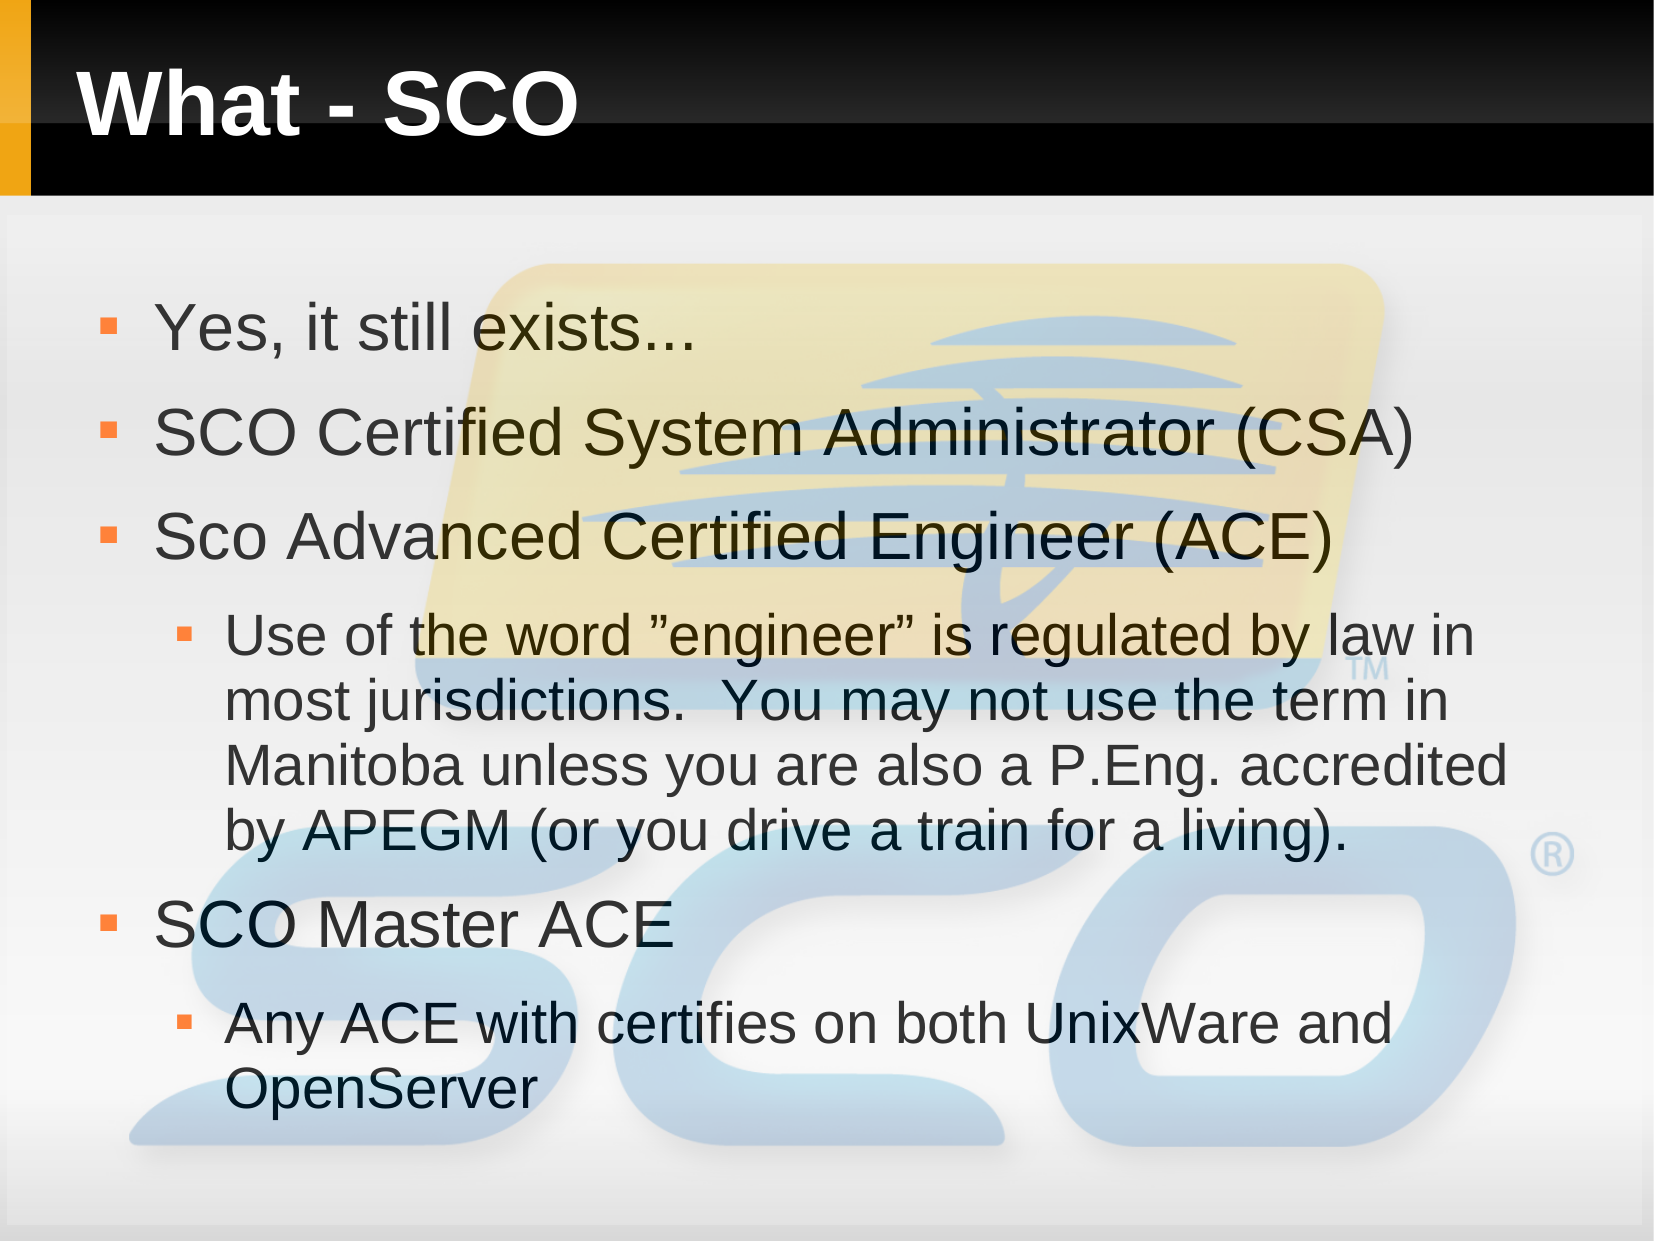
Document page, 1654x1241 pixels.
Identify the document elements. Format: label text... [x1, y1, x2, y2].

picture [0, 0, 1654, 1241]
title What - SCO [76, 0, 1565, 208]
